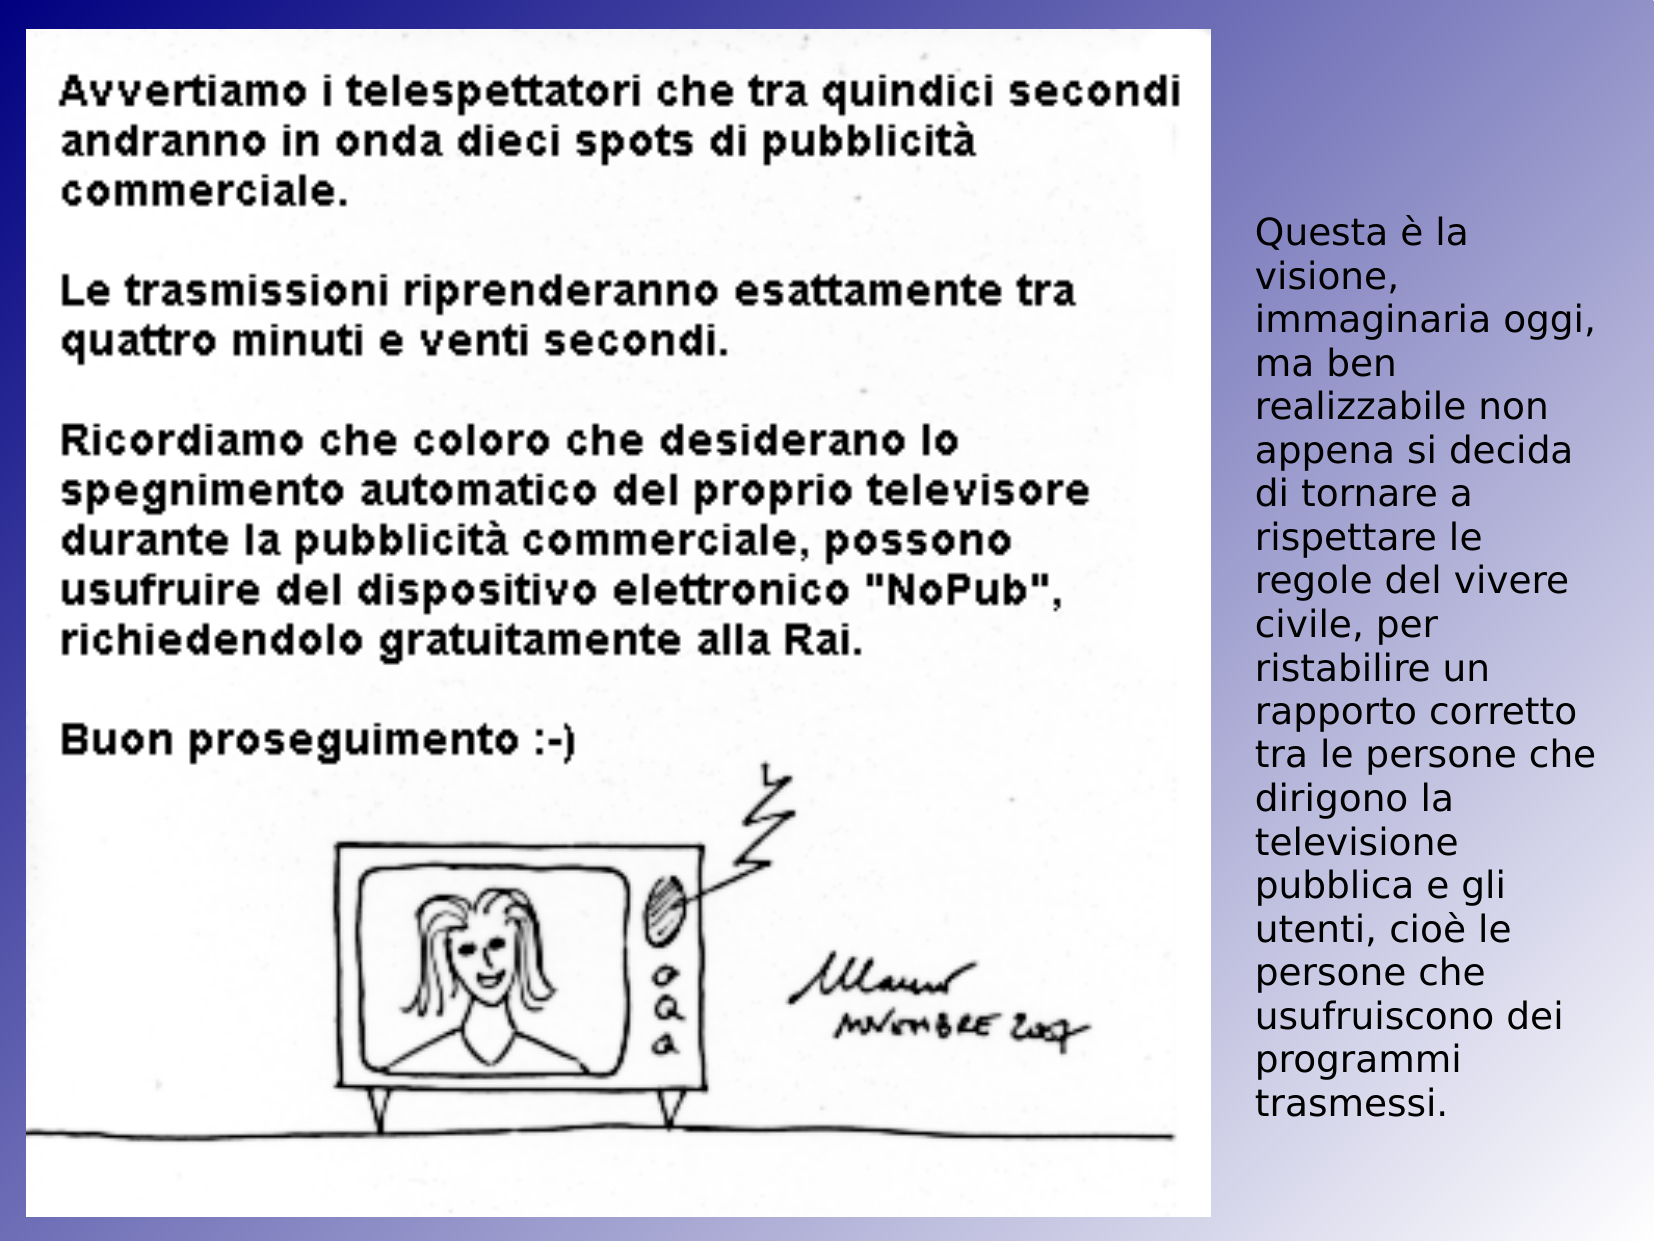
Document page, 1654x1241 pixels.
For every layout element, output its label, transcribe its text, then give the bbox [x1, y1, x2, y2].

text_box Questa è la visione, immaginaria oggi, ma ben realizzabile non appena si decida di tornare a rispettare le regole del vivere civile, per ristabilire un rapporto corretto tra le persone che dirigono la televisione pubblica e gli utenti, cioè le persone che usufruiscono dei programmi trasmessi. [1240, 29, 1625, 1211]
picture [26, 29, 1211, 1218]
